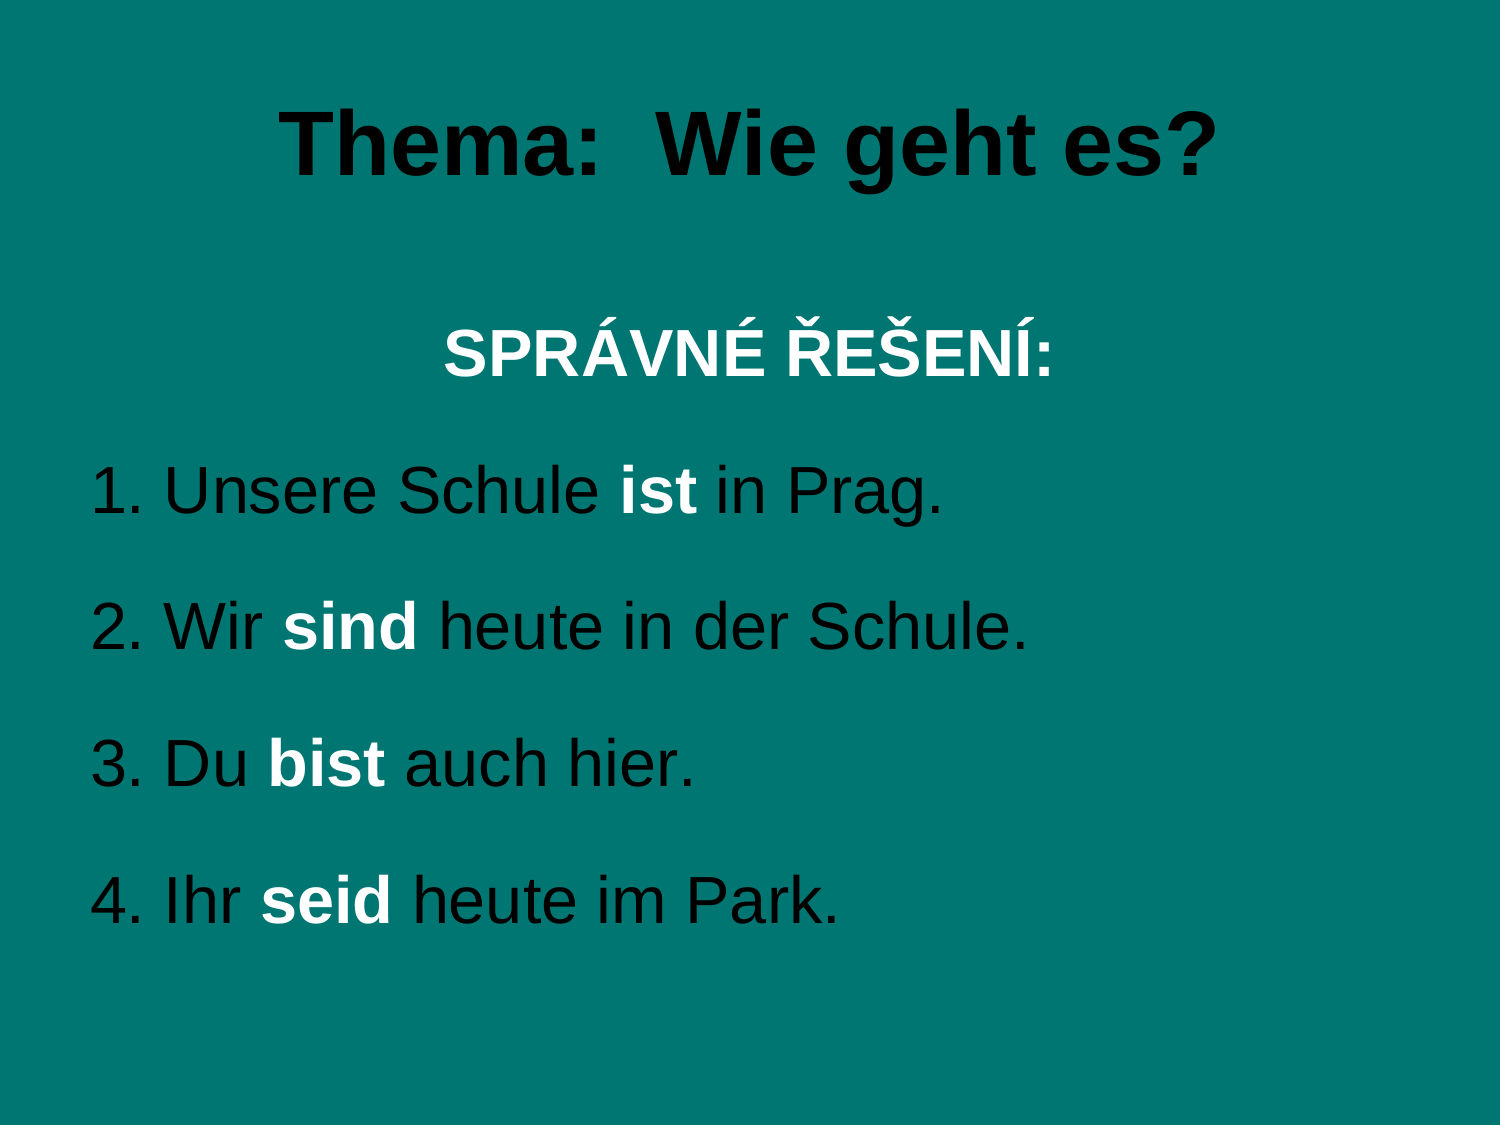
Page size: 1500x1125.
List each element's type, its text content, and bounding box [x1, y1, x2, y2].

list SPRÁVNÉ ŘEŠENÍ: 1. Unsere Schule ist in Prag. 2. Wir sind heute in der Schule. 3. Du bist auch hier. 4. Ihr seid heute im Park. [75, 262, 1426, 1007]
title Thema: Wie geht es? [75, 45, 1426, 233]
